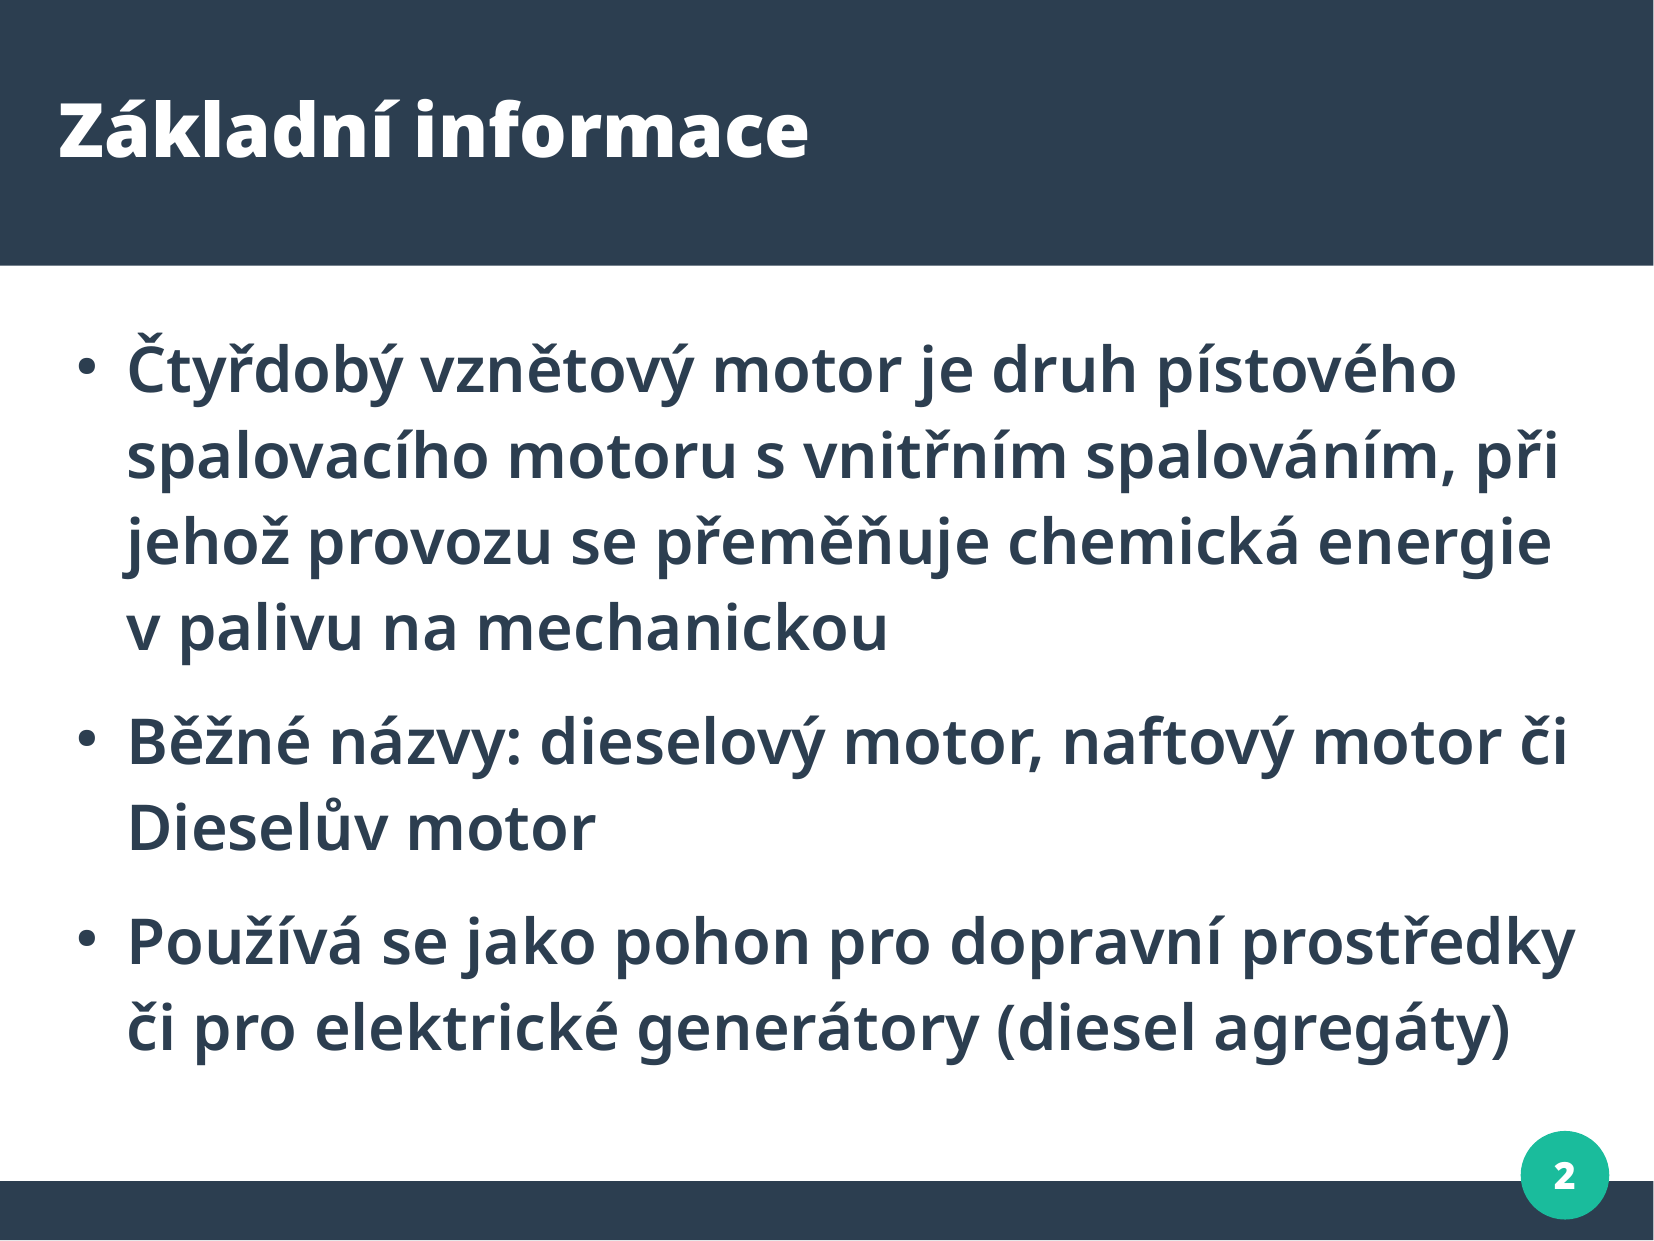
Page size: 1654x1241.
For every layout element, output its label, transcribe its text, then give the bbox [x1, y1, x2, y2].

title Základní informace [59, 49, 1595, 207]
list Čtyřdobý vznětový motor je druh pístového spalovacího motoru s vnitřním spalováním, při jehož provozu se přeměňuje chemická energie v palivu na mechanickou Běžné názvy: dieselový motor, naftový motor či Dieselův motor Používá se jako pohon pro dopravní prostředky či pro elektrické generátory (diesel agregáty) [59, 324, 1595, 1152]
